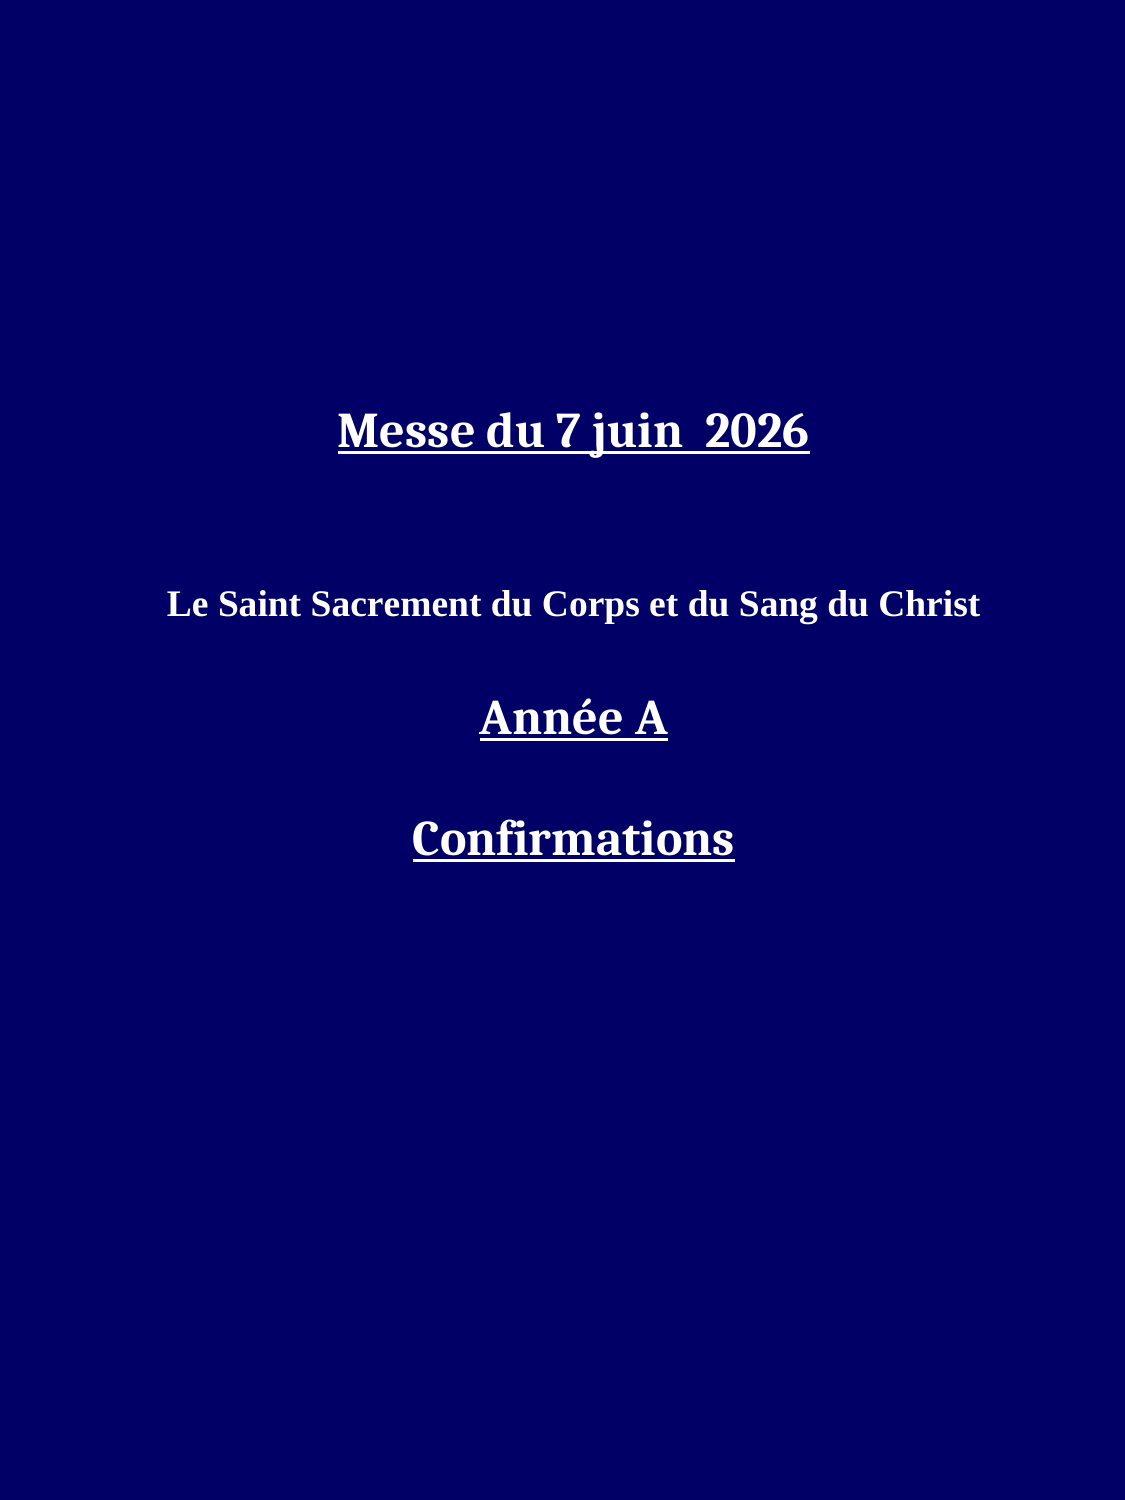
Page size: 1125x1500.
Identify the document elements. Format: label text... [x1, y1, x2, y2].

text_box Messe du 7 juin 2026 Le Saint Sacrement du Corps et du Sang du Christ Année A Confirmations [152, 389, 996, 873]
